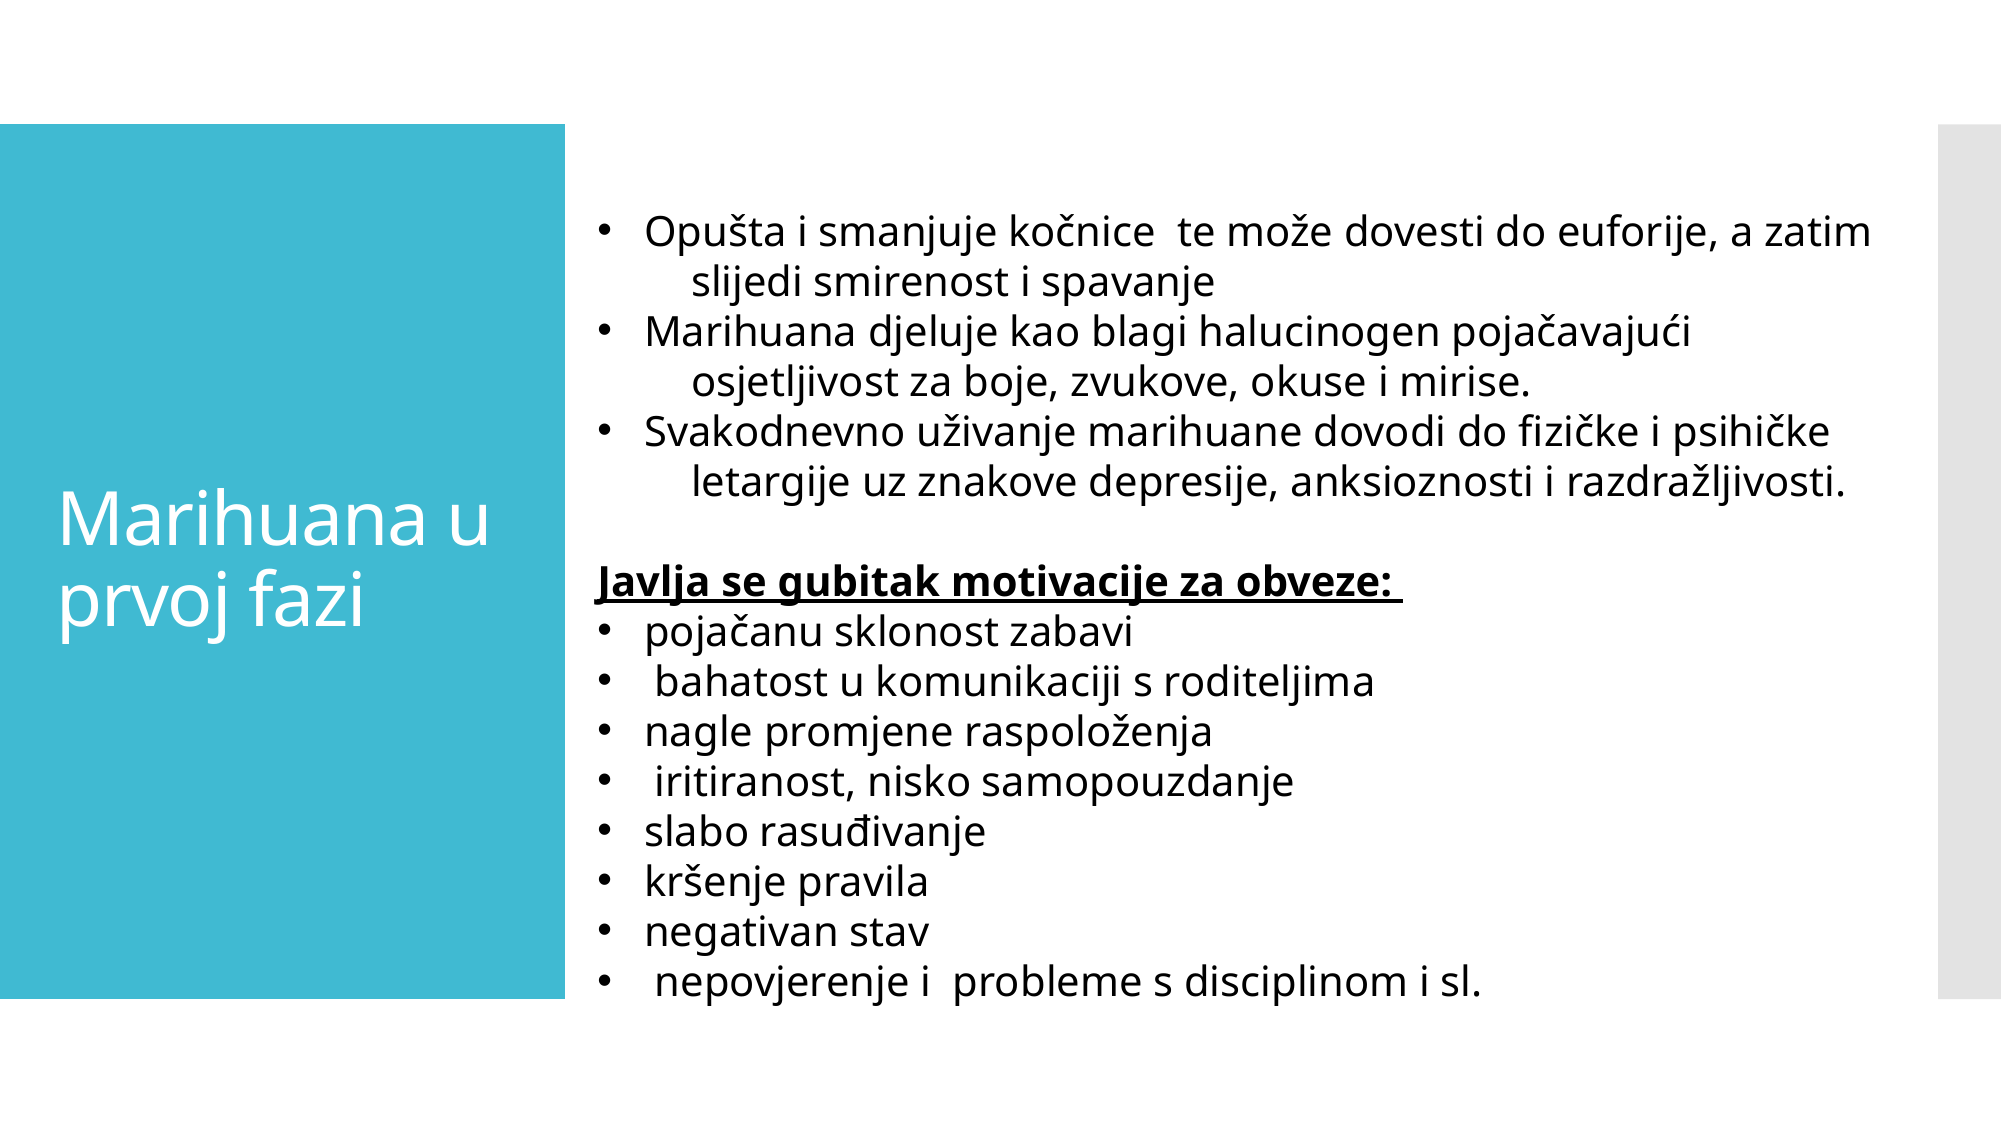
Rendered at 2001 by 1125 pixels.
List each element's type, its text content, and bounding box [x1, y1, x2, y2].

title Marihuana u prvoj fazi [41, 184, 526, 940]
text_box Opušta i smanjuje kočnice te može dovesti do euforije, a zatim slijedi smirenost i spavanje Marihuana djeluje kao blagi halucinogen pojačavajući osjetljivost za boje, zvukove, okuse i mirise. Svakodnevno uživanje marihuane dovodi do fizičke i psihičke letargije uz znakove depresije, anksioznosti i razdražljivosti. Javlja se gubitak motivacije za obveze: pojačanu sklonost zabavi bahatost u komunikaciji s roditeljima nagle promjene raspoloženja iritiranost, nisko samopouzdanje slabo rasuđivanje kršenje pravila negativan stav nepovjerenje i probleme s disciplinom i sl. [582, 196, 1905, 1020]
